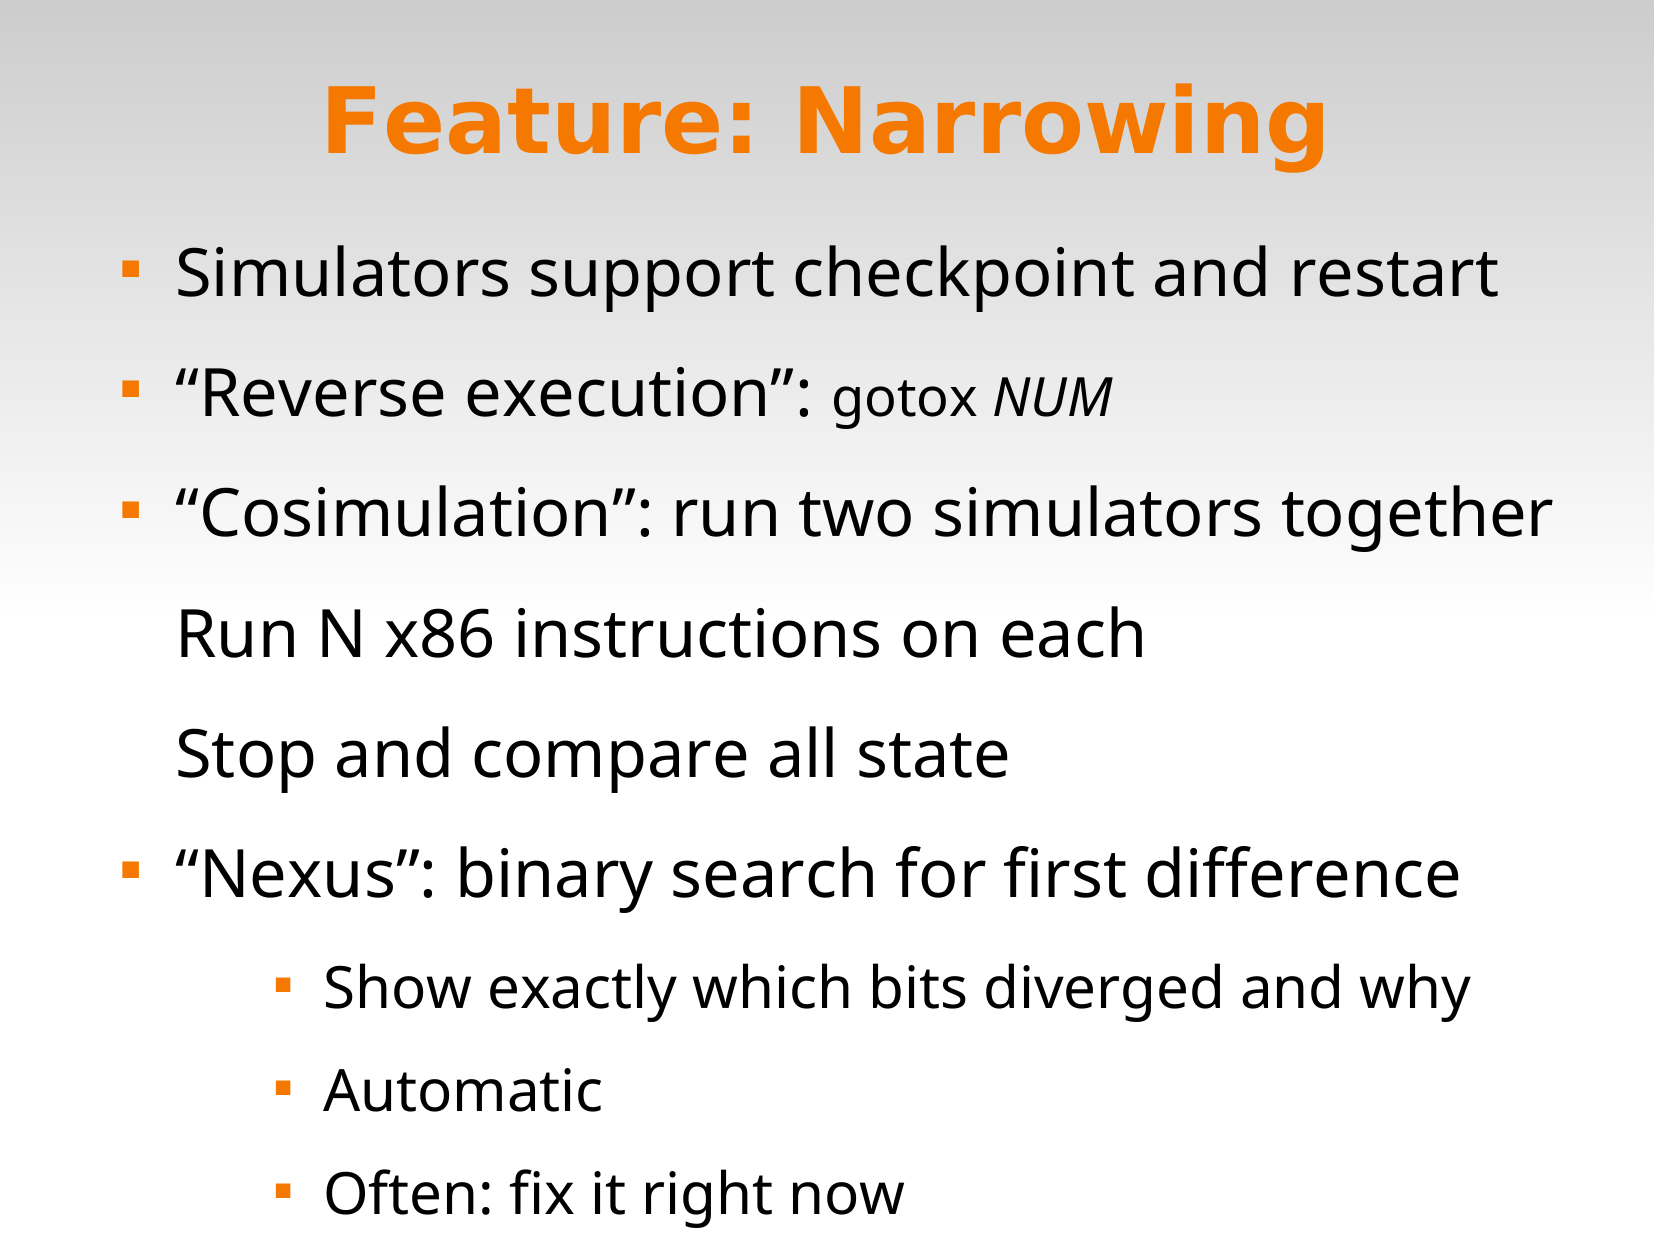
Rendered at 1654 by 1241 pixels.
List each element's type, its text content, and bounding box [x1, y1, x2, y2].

list Simulators support checkpoint and restart “Reverse execution”: gotox NUM “Cosimulation”: run two simulators together Run N x86 instructions on each Stop and compare all state “Nexus”: binary search for first difference Show exactly which bits diverged and why Automatic Often: fix it right now [86, 225, 1576, 1241]
title Feature: Narrowing [82, 56, 1571, 188]
